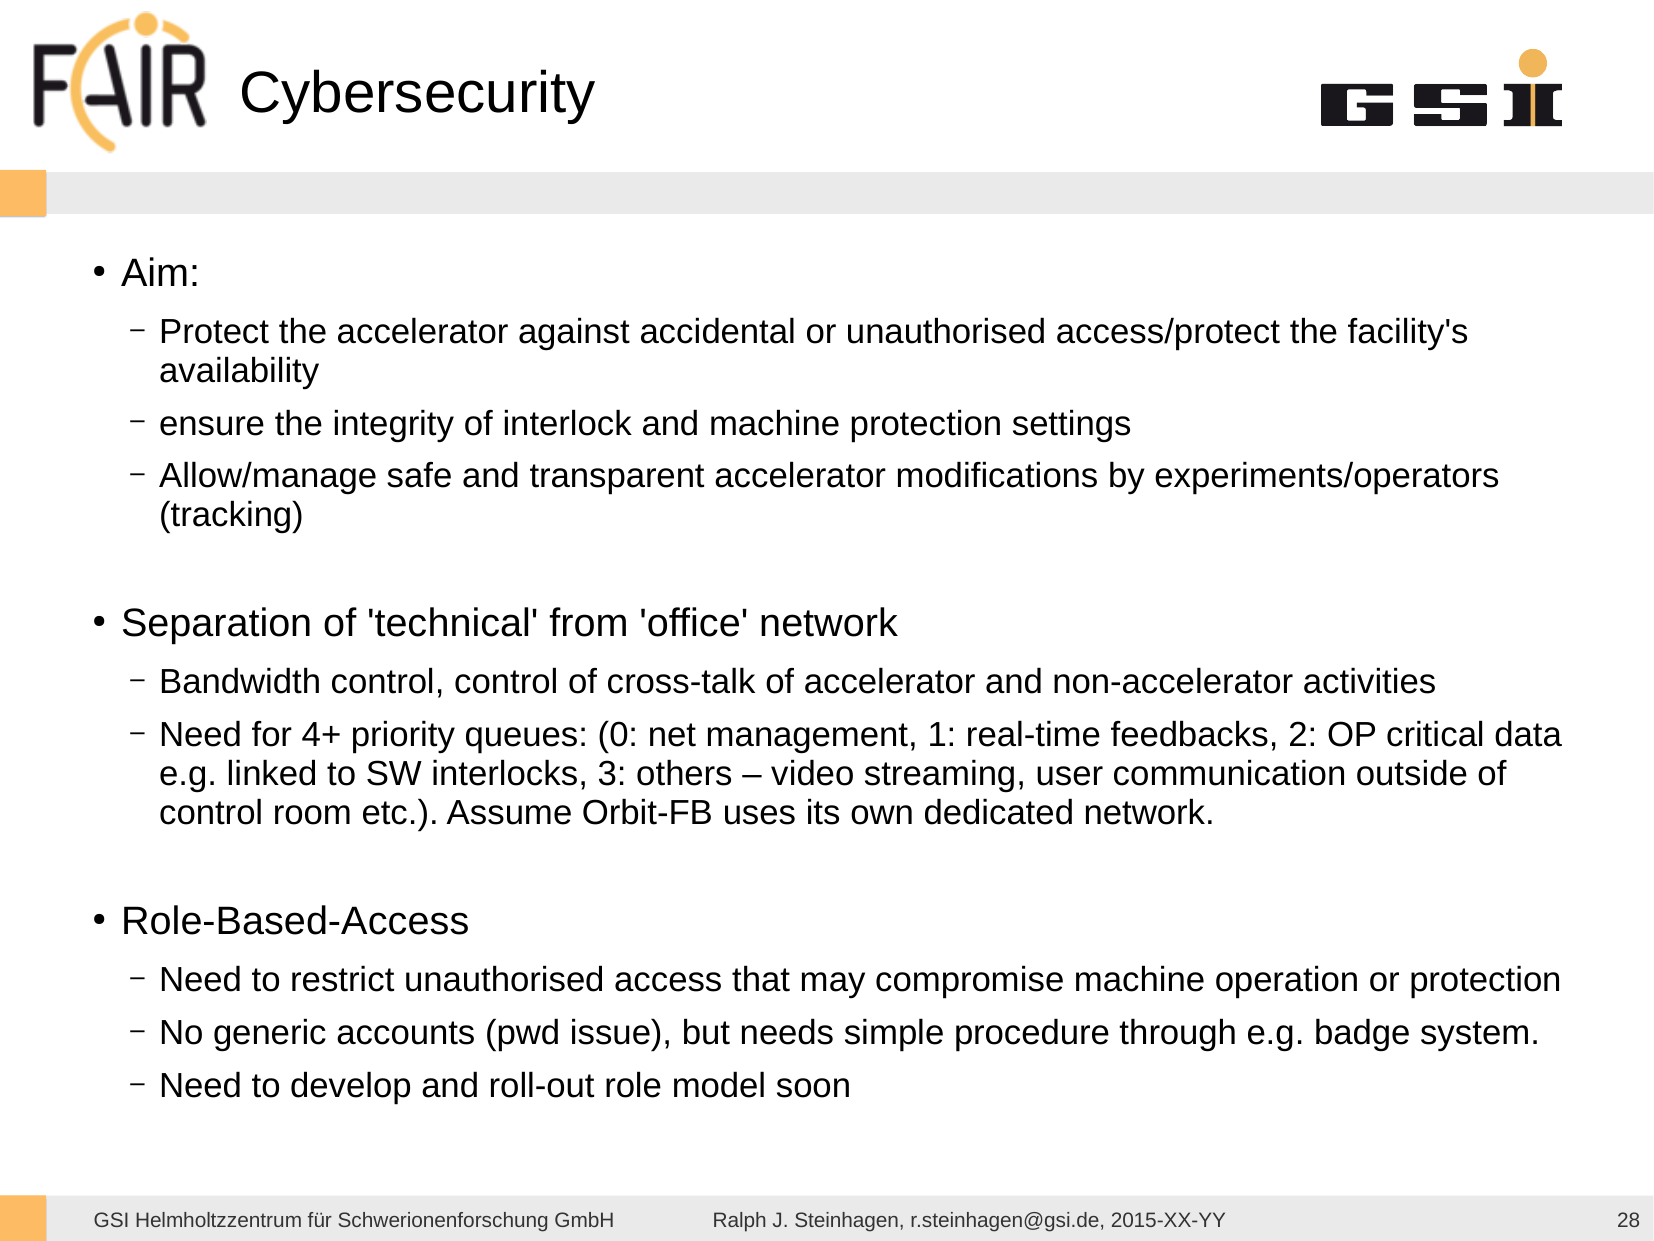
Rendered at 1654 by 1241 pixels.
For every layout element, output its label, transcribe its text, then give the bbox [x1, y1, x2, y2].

picture [33, 10, 207, 155]
list Aim: Protect the accelerator against accidental or unauthorised access/protect the facility's availability ensure the integrity of interlock and machine protection settings Allow/manage safe and transparent accelerator modifications by experiments/operators (tracking) Separation of 'technical' from 'office' network Bandwidth control, control of cross-talk of accelerator and non-accelerator activities Need for 4+ priority queues: (0: net management, 1: real-time feedbacks, 2: OP critical data e.g. linked to SW interlocks, 3: others – video streaming, user communication outside of control room etc.). Assume Orbit-FB uses its own dedicated network. Role-Based-Access Need to restrict unauthorised access that may compromise machine operation or protection No generic accounts (pwd issue), but needs simple procedure through e.g. badge system. Need to develop and roll-out role model soon [82, 249, 1571, 1158]
picture [1319, 46, 1564, 129]
title Cybersecurity [239, 23, 1301, 162]
